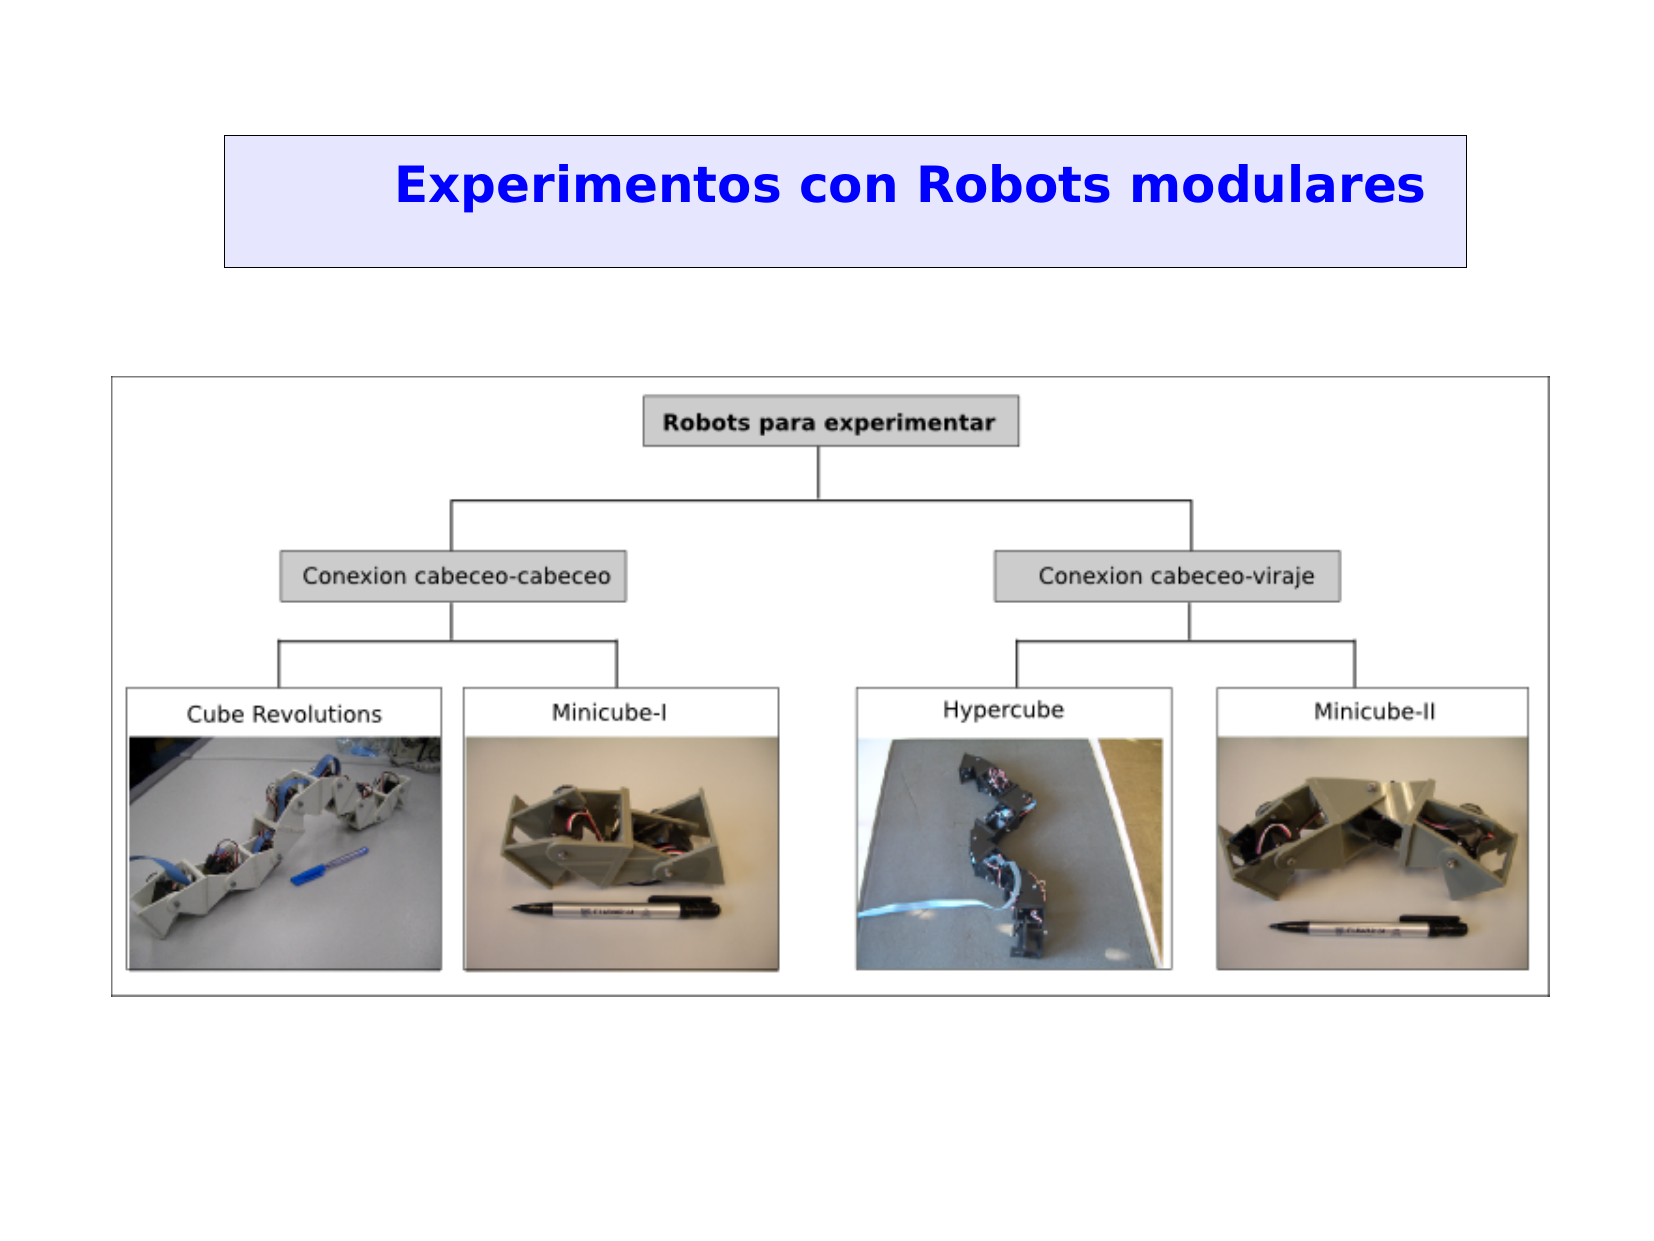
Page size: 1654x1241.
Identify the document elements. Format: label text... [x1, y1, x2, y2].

text_box [224, 135, 1467, 268]
text_box Experimentos con Robots modulares [379, 149, 1423, 223]
picture [111, 376, 1550, 997]
